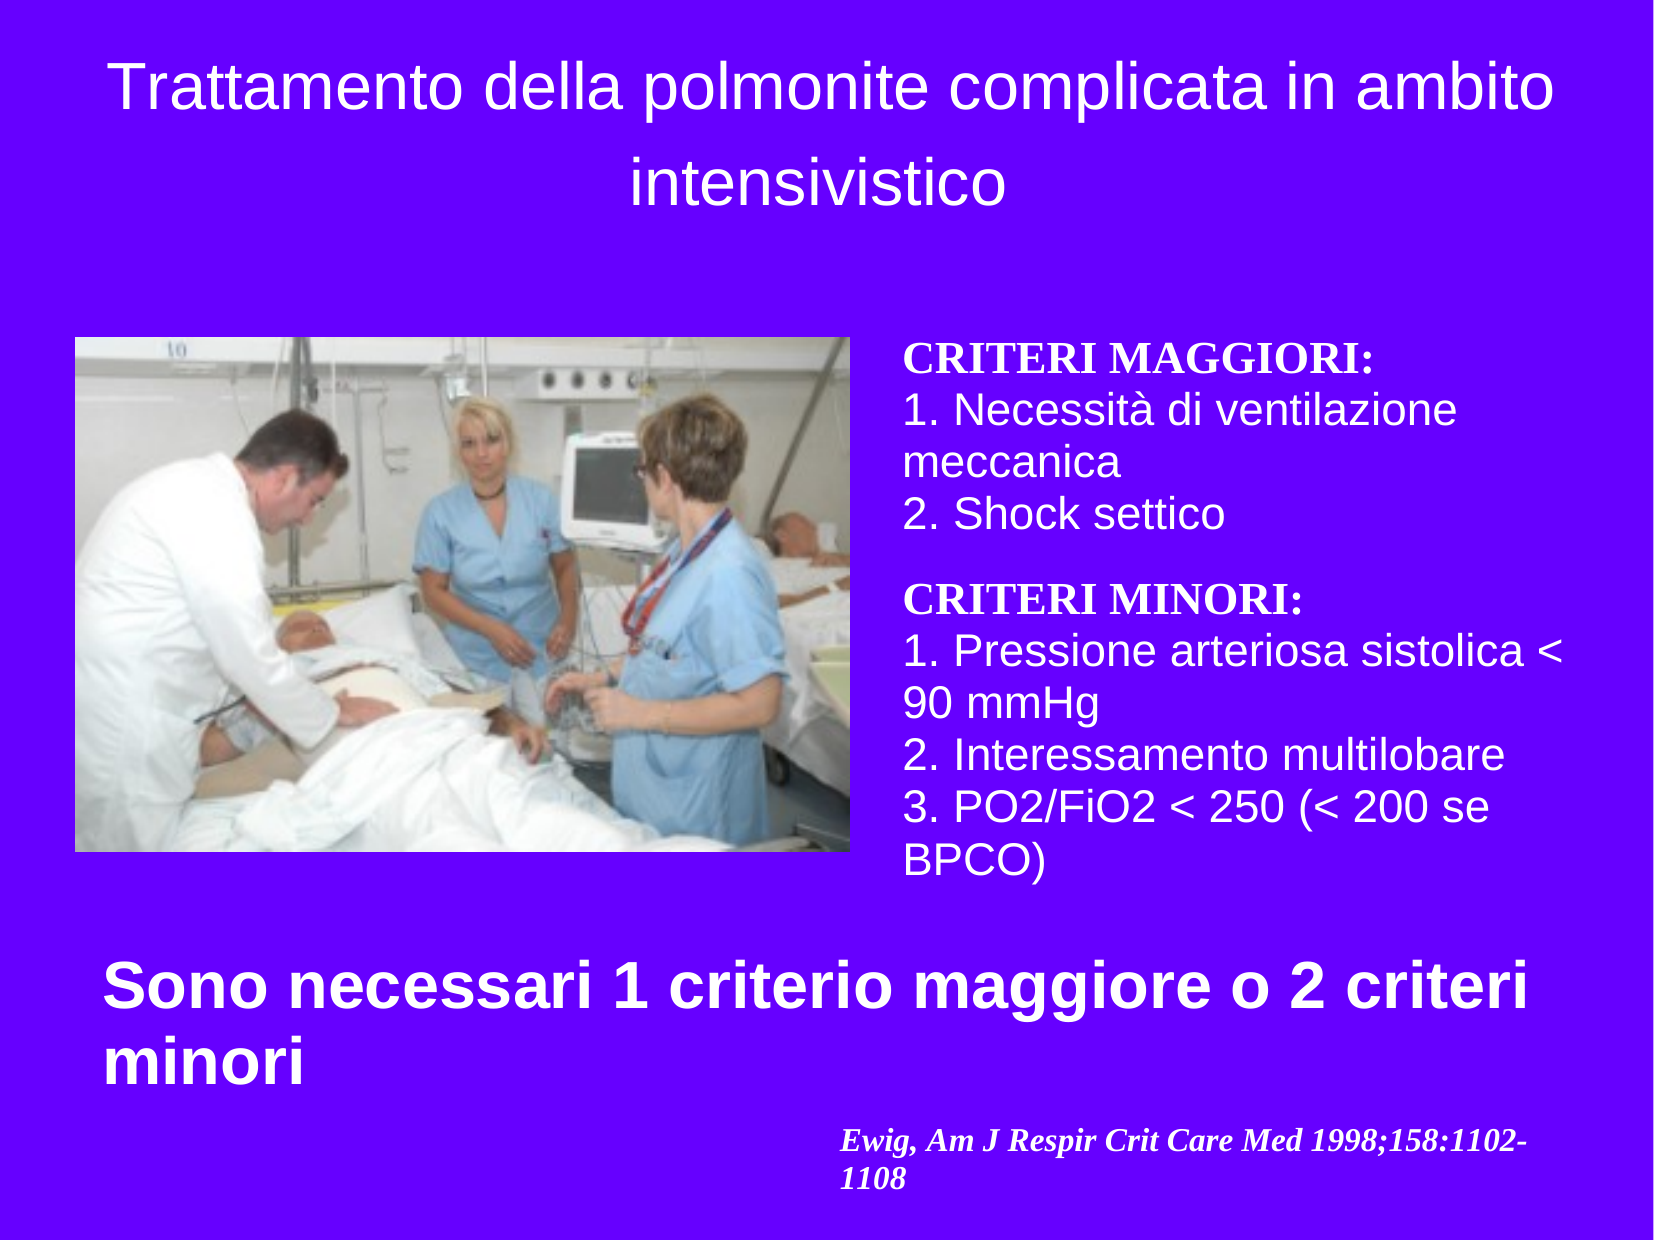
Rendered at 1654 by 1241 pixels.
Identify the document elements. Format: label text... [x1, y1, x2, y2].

text_box CRITERI MAGGIORI: 1. Necessità di ventilazione meccanica 2. Shock settico [887, 321, 1522, 562]
text_box CRITERI MINORI: 1. Pressione arteriosa sistolica < 90 mmHg 2. Interessamento multilobare 3. PO2/FiO2 < 250 (< 200 se BPCO) [887, 562, 1614, 860]
text_box Ewig, Am J Respir Crit Care Med 1998;158:1102-1108 [824, 1112, 1607, 1165]
text_box Trattamento della polmonite complicata in ambito intensivistico [87, 62, 1576, 208]
text_box Sono necessari 1 criterio maggiore o 2 criteri minori [87, 937, 1626, 1075]
picture [75, 337, 850, 852]
